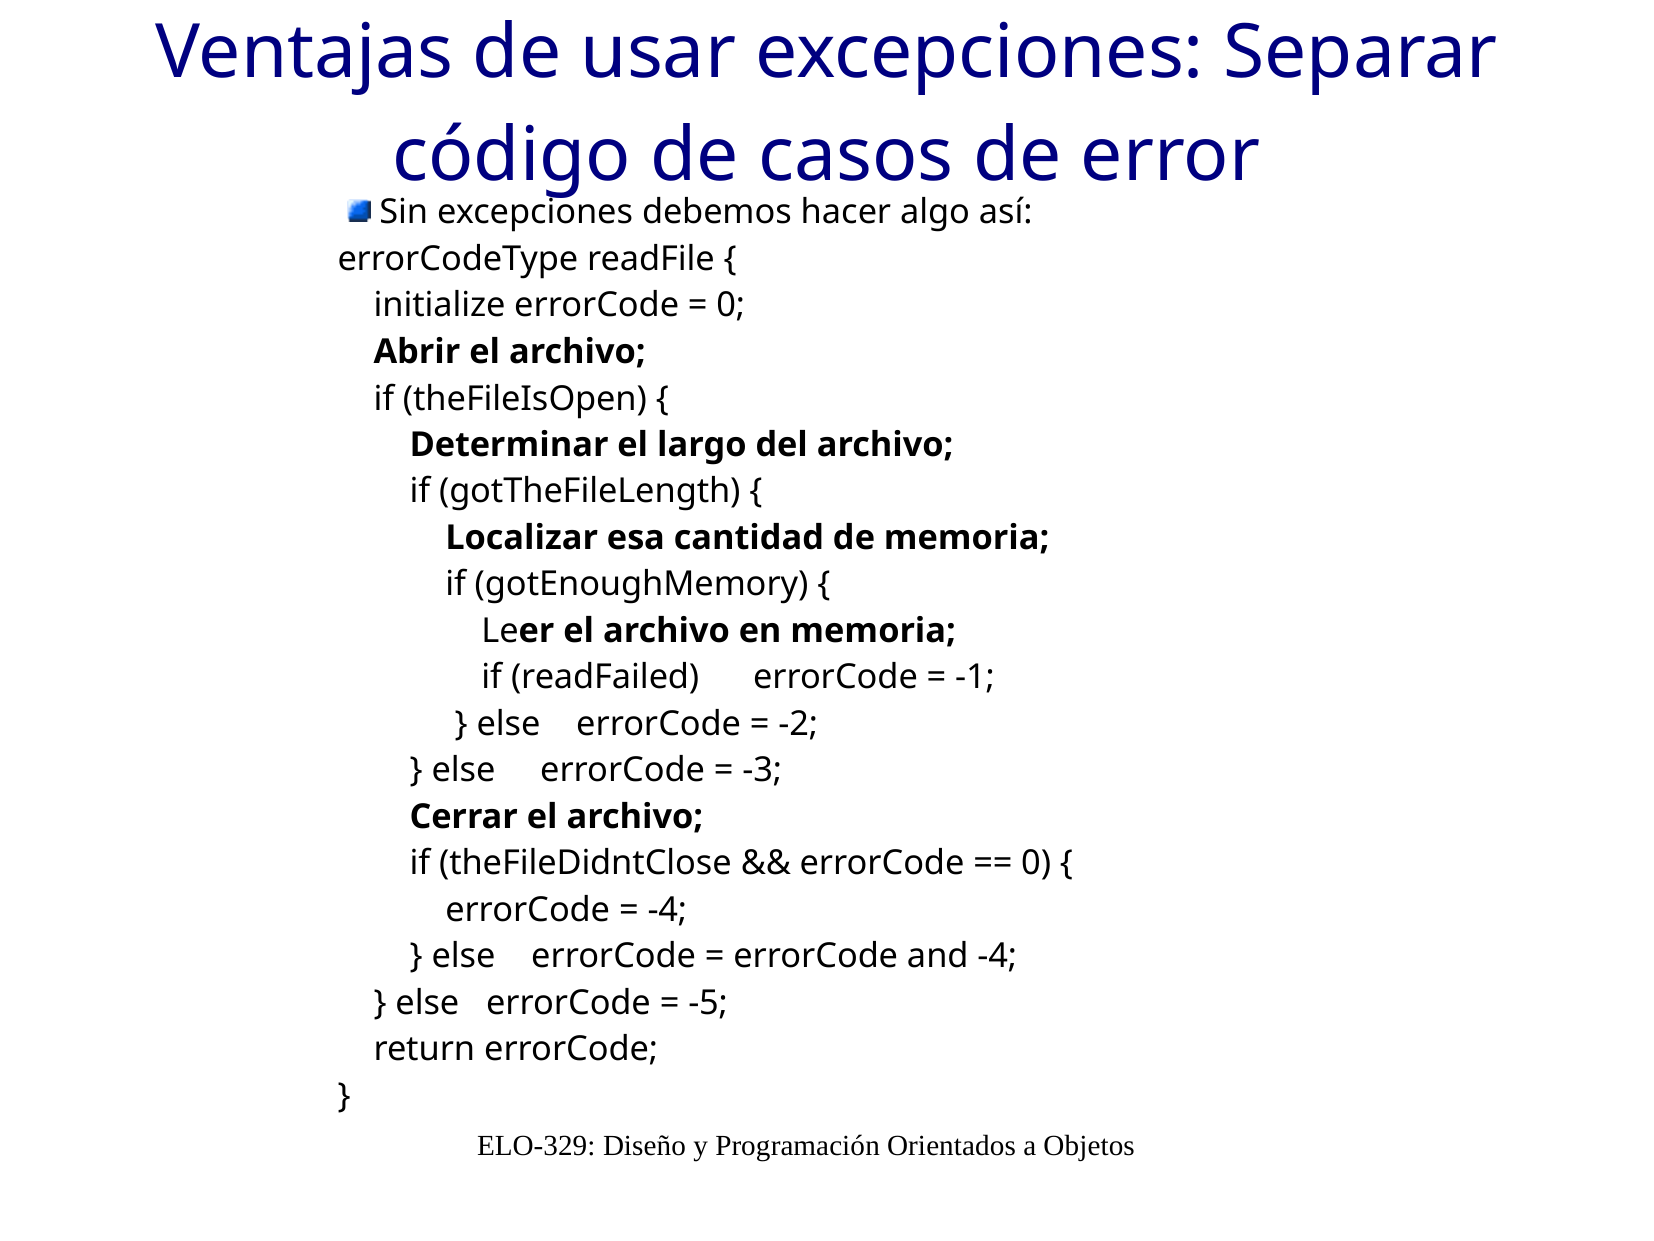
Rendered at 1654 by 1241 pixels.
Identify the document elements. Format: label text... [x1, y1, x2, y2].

title Ventajas de usar excepciones: Separar código de casos de error [82, 2, 1571, 198]
list Sin excepciones debemos hacer algo así: errorCodeType readFile { initialize errorCode = 0; Abrir el archivo; if (theFileIsOpen) { Determinar el largo del archivo; if (gotTheFileLength) { Localizar esa cantidad de memoria; if (gotEnoughMemory) { Leer el archivo en memoria; if (readFailed) errorCode = -1; } else errorCode = -2; } else errorCode = -3; Cerrar el archivo; if (theFileDidntClose && errorCode == 0) { errorCode = -4; } else errorCode = errorCode and -4; } else errorCode = -5; return errorCode; } [337, 187, 1571, 1126]
